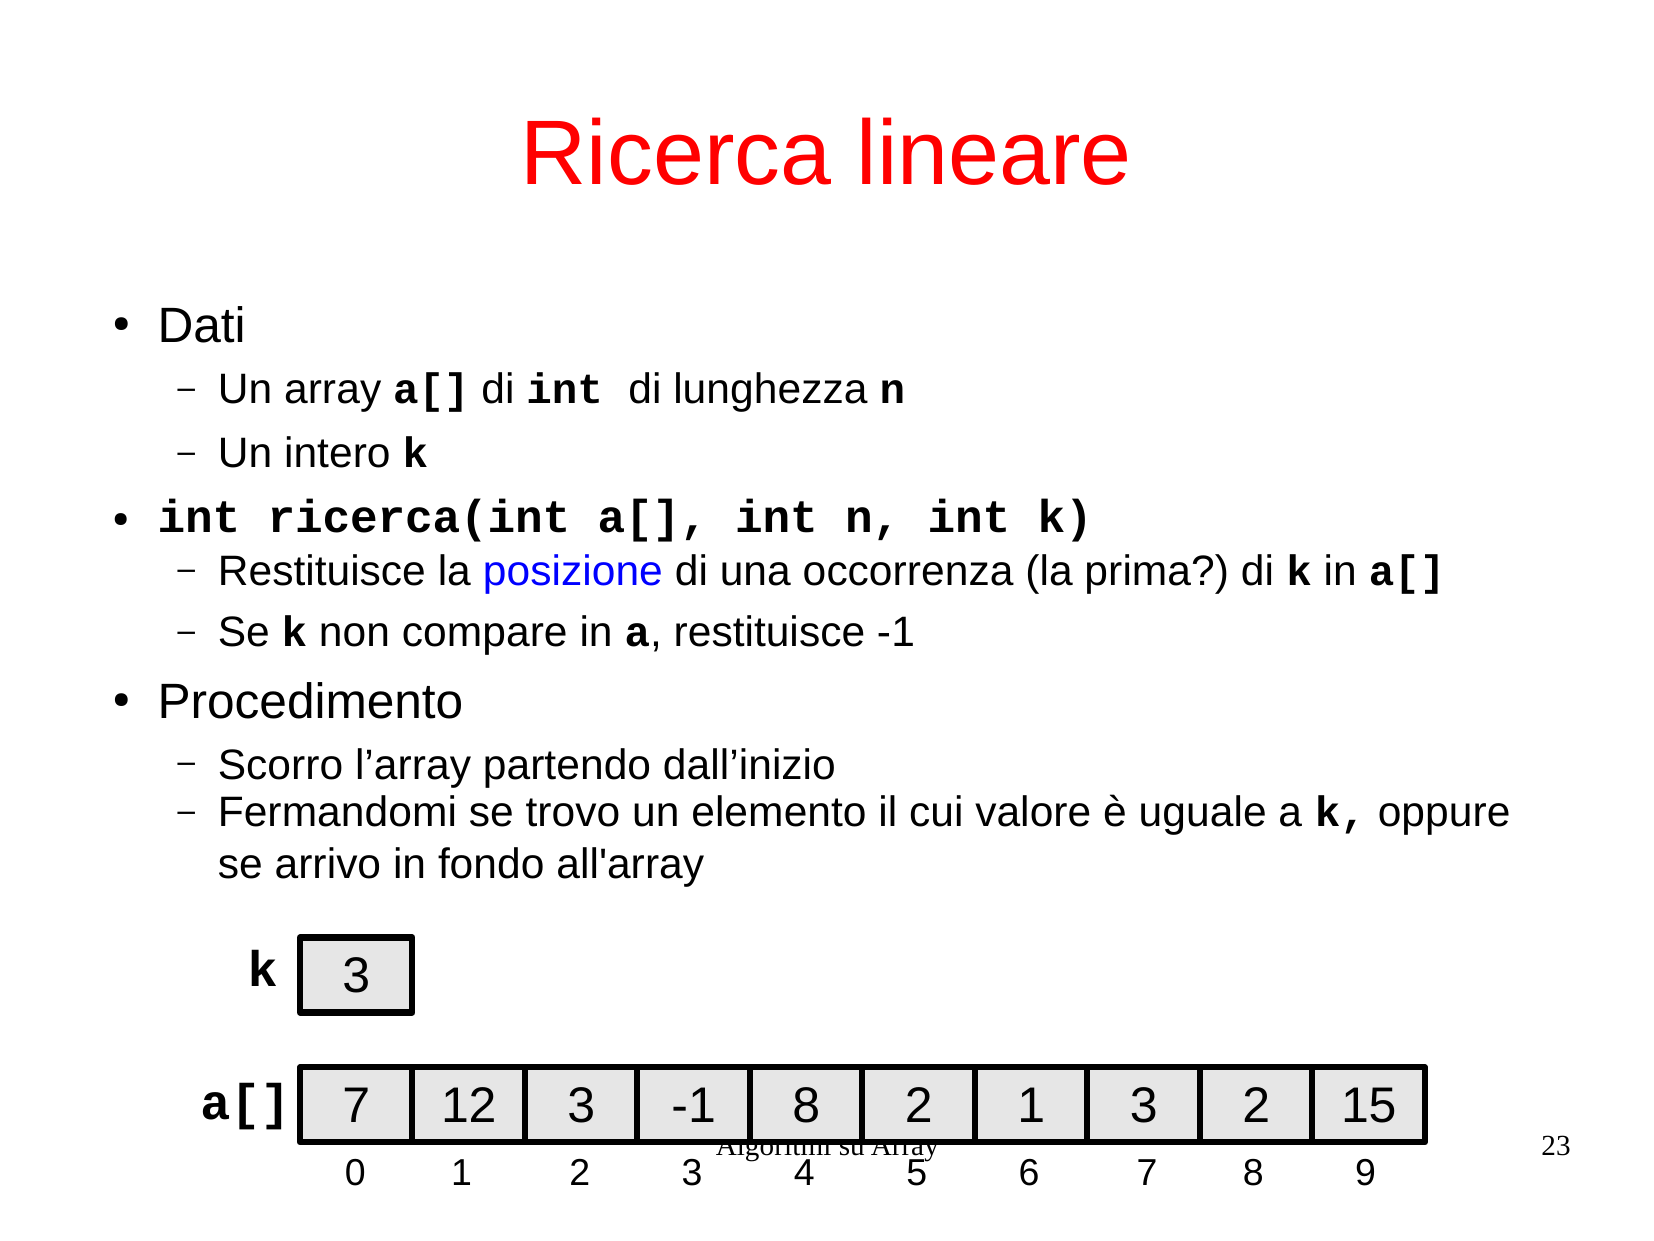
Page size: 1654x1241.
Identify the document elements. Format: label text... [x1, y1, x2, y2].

text_box a[] [198, 1076, 293, 1137]
text_box 15 [1312, 1067, 1425, 1143]
text_box 6 [1016, 1150, 1041, 1196]
text_box 1 [449, 1150, 474, 1196]
text_box 1 [974, 1067, 1087, 1143]
title Ricerca lineare [82, 49, 1571, 257]
text_box 3 [1087, 1067, 1199, 1143]
text_box 0 [343, 1150, 368, 1196]
text_box k [246, 943, 280, 1004]
text_box 7 [299, 1067, 412, 1143]
text_box 12 [412, 1067, 524, 1143]
text_box 8 [1241, 1150, 1266, 1196]
text_box 2 [567, 1150, 592, 1196]
text_box 9 [1353, 1150, 1378, 1196]
text_box 3 [299, 937, 413, 1013]
text_box 3 [680, 1150, 704, 1196]
text_box 4 [792, 1150, 831, 1196]
text_box -1 [637, 1067, 749, 1143]
text_box 2 [1199, 1067, 1312, 1143]
text_box 5 [904, 1150, 929, 1196]
text_box 2 [862, 1067, 974, 1143]
list Dati Un array a[] di int di lunghezza n Un intero k int ricerca(int a[], int n, int k) Restituisce la posizione di una occorrenza (la prima?) di k in a[] Se k non compare in a, restituisce -1 Procedimento Scorro l’array partendo dall’inizio Fermandomi se trovo un elemento il cui valore è uguale a k, oppure se arrivo in fondo all'array [82, 290, 1571, 901]
text_box 8 [749, 1067, 862, 1143]
text_box 3 [524, 1067, 637, 1143]
text_box 7 [1135, 1150, 1159, 1196]
